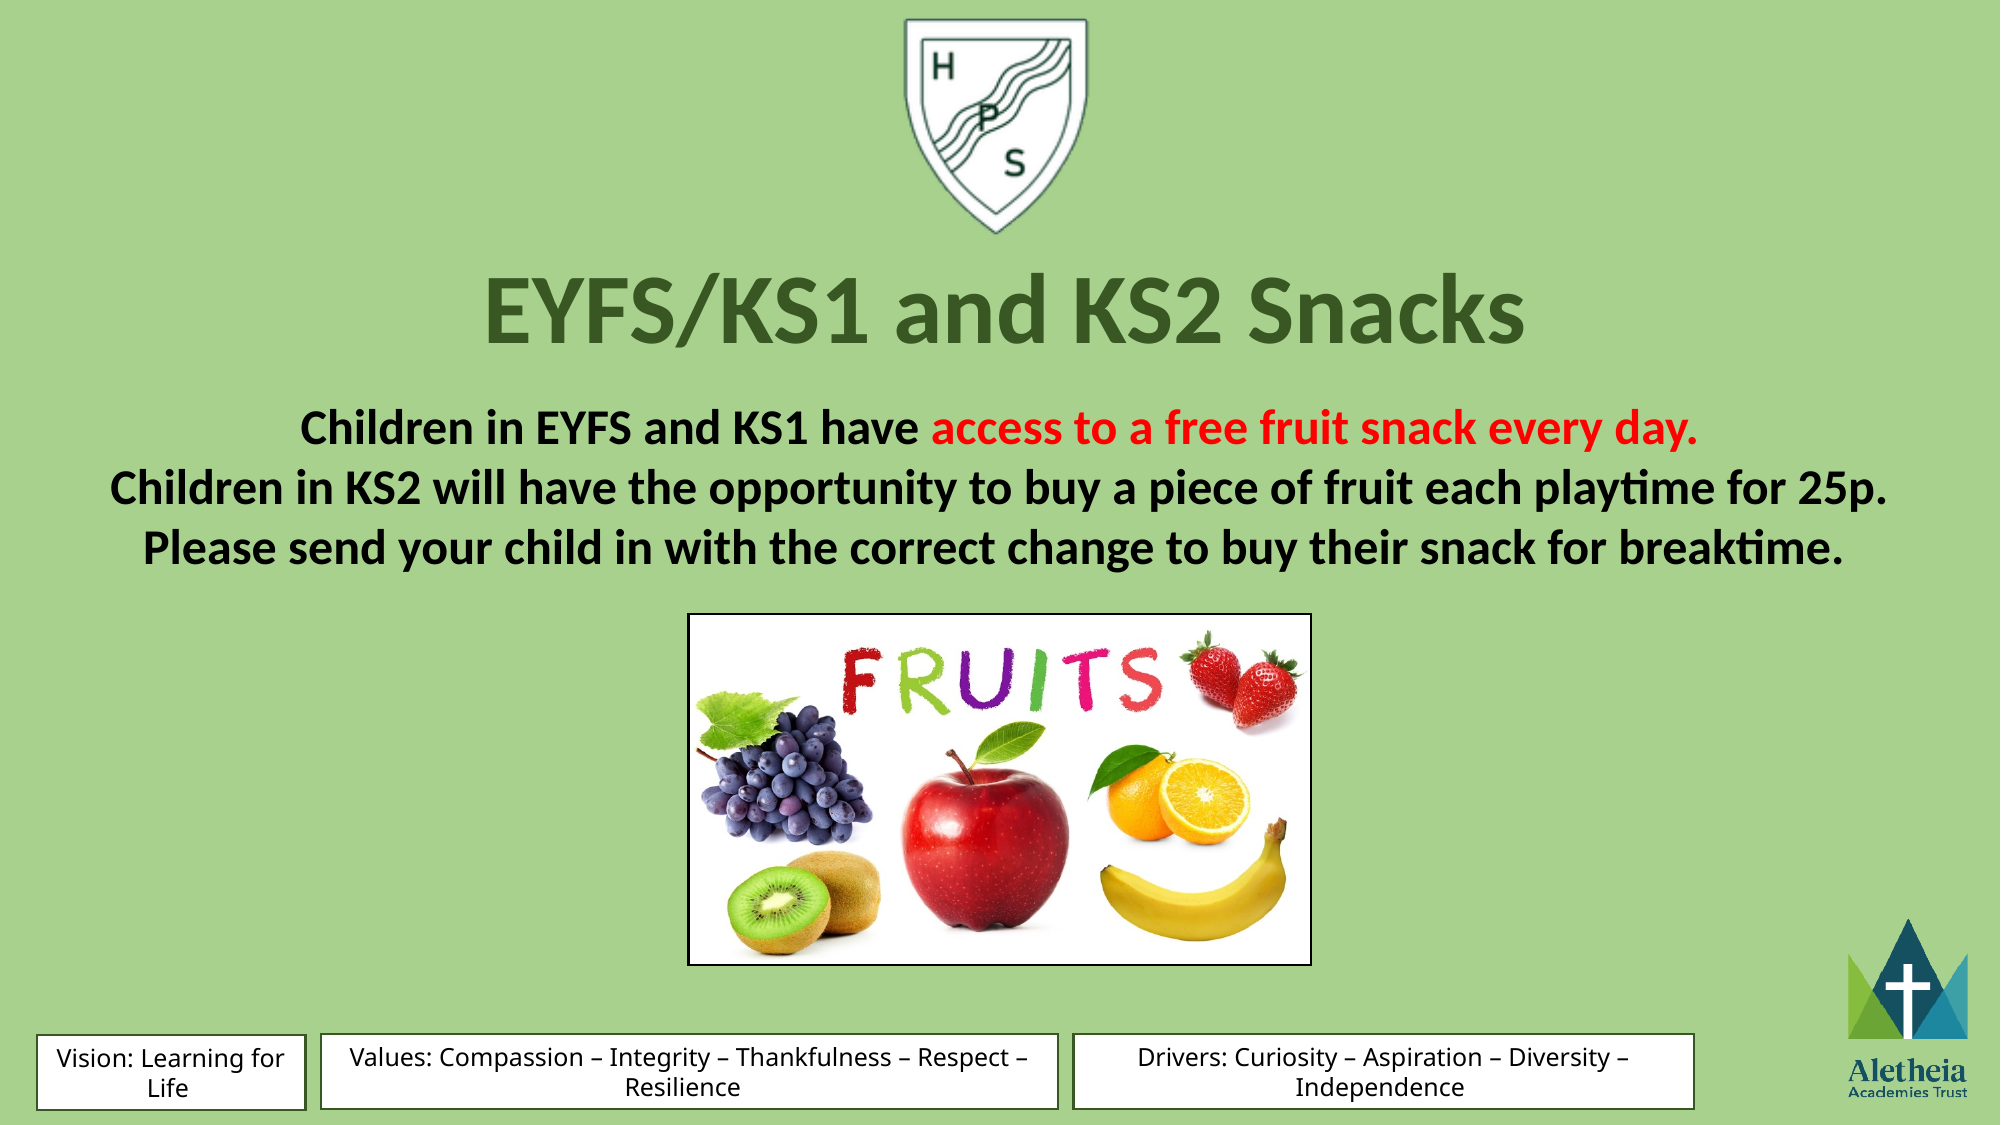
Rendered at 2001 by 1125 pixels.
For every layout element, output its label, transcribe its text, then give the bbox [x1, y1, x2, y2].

picture [1800, 902, 2000, 1118]
text_box Children in EYFS and KS1 have access to a free fruit snack every day. Children in KS2 will have the opportunity to buy a piece of fruit each playtime for 25p. Please send your child in with the correct change to buy their snack for breaktime. [37, 387, 1964, 642]
text_box Vision: Learning for Life [36, 1035, 306, 1081]
text_box Values: Compassion – Integrity – Thankfulness – Respect – Resilience [321, 1034, 1058, 1109]
text_box Drivers: Curiosity – Aspiration – Diversity – Independence [1074, 1034, 1694, 1109]
text_box EYFS/KS1 and KS2 Snacks [196, 236, 1838, 371]
picture [902, 17, 1098, 236]
picture [689, 615, 1310, 965]
